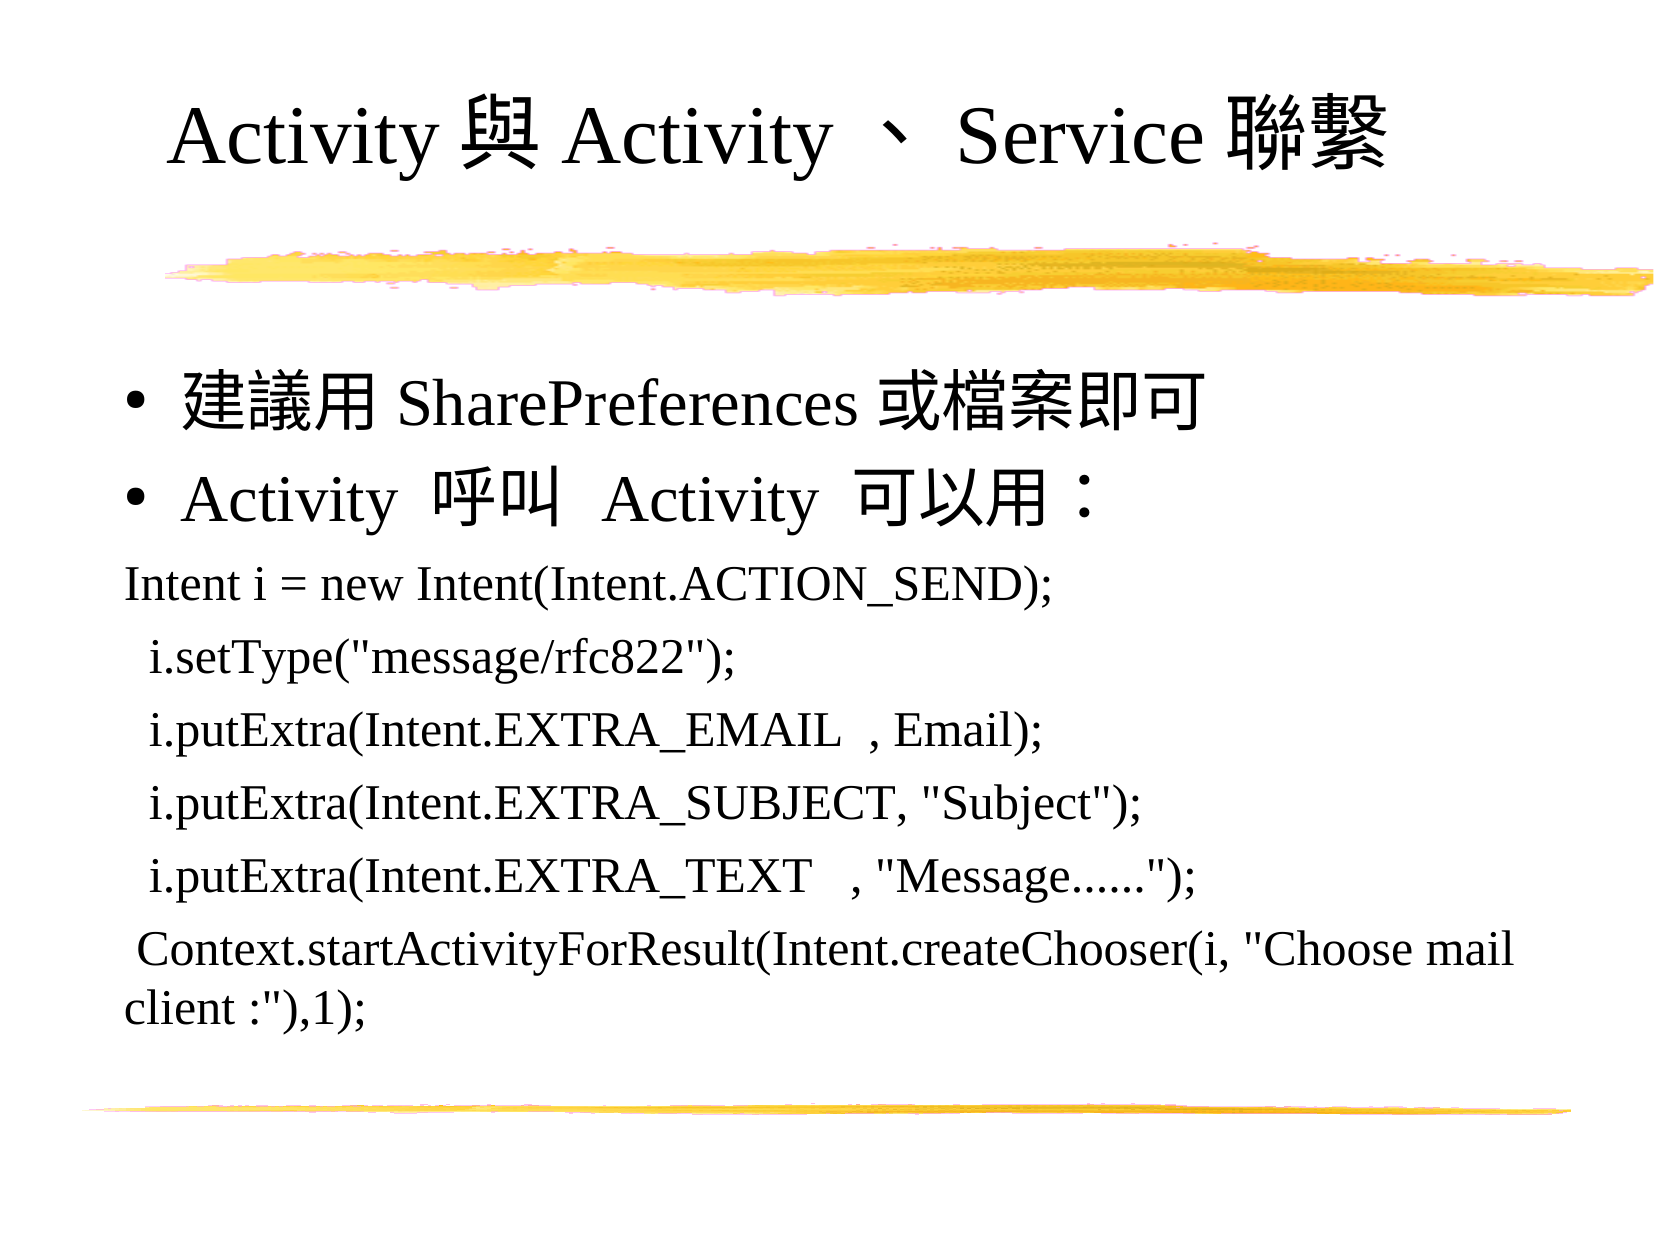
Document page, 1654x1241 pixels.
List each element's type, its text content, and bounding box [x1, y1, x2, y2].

title Activity與Activity、Service聯繫 [76, 28, 1482, 235]
list 建議用SharePreferences或檔案即可 Activity 呼叫 Activity 可以用： Intent i = new Intent(Intent.ACTION_SEND); i.setType("message/rfc822"); i.putExtra(Intent.EXTRA_EMAIL , Email); i.putExtra(Intent.EXTRA_SUBJECT, "Subject"); i.putExtra(Intent.EXTRA_TEXT , "Message......"); Context.startActivityForResult(Intent.createChooser(i, "Choose mail client :"),1); [124, 358, 1530, 1103]
picture [165, 237, 1654, 308]
picture [82, 1102, 1571, 1117]
